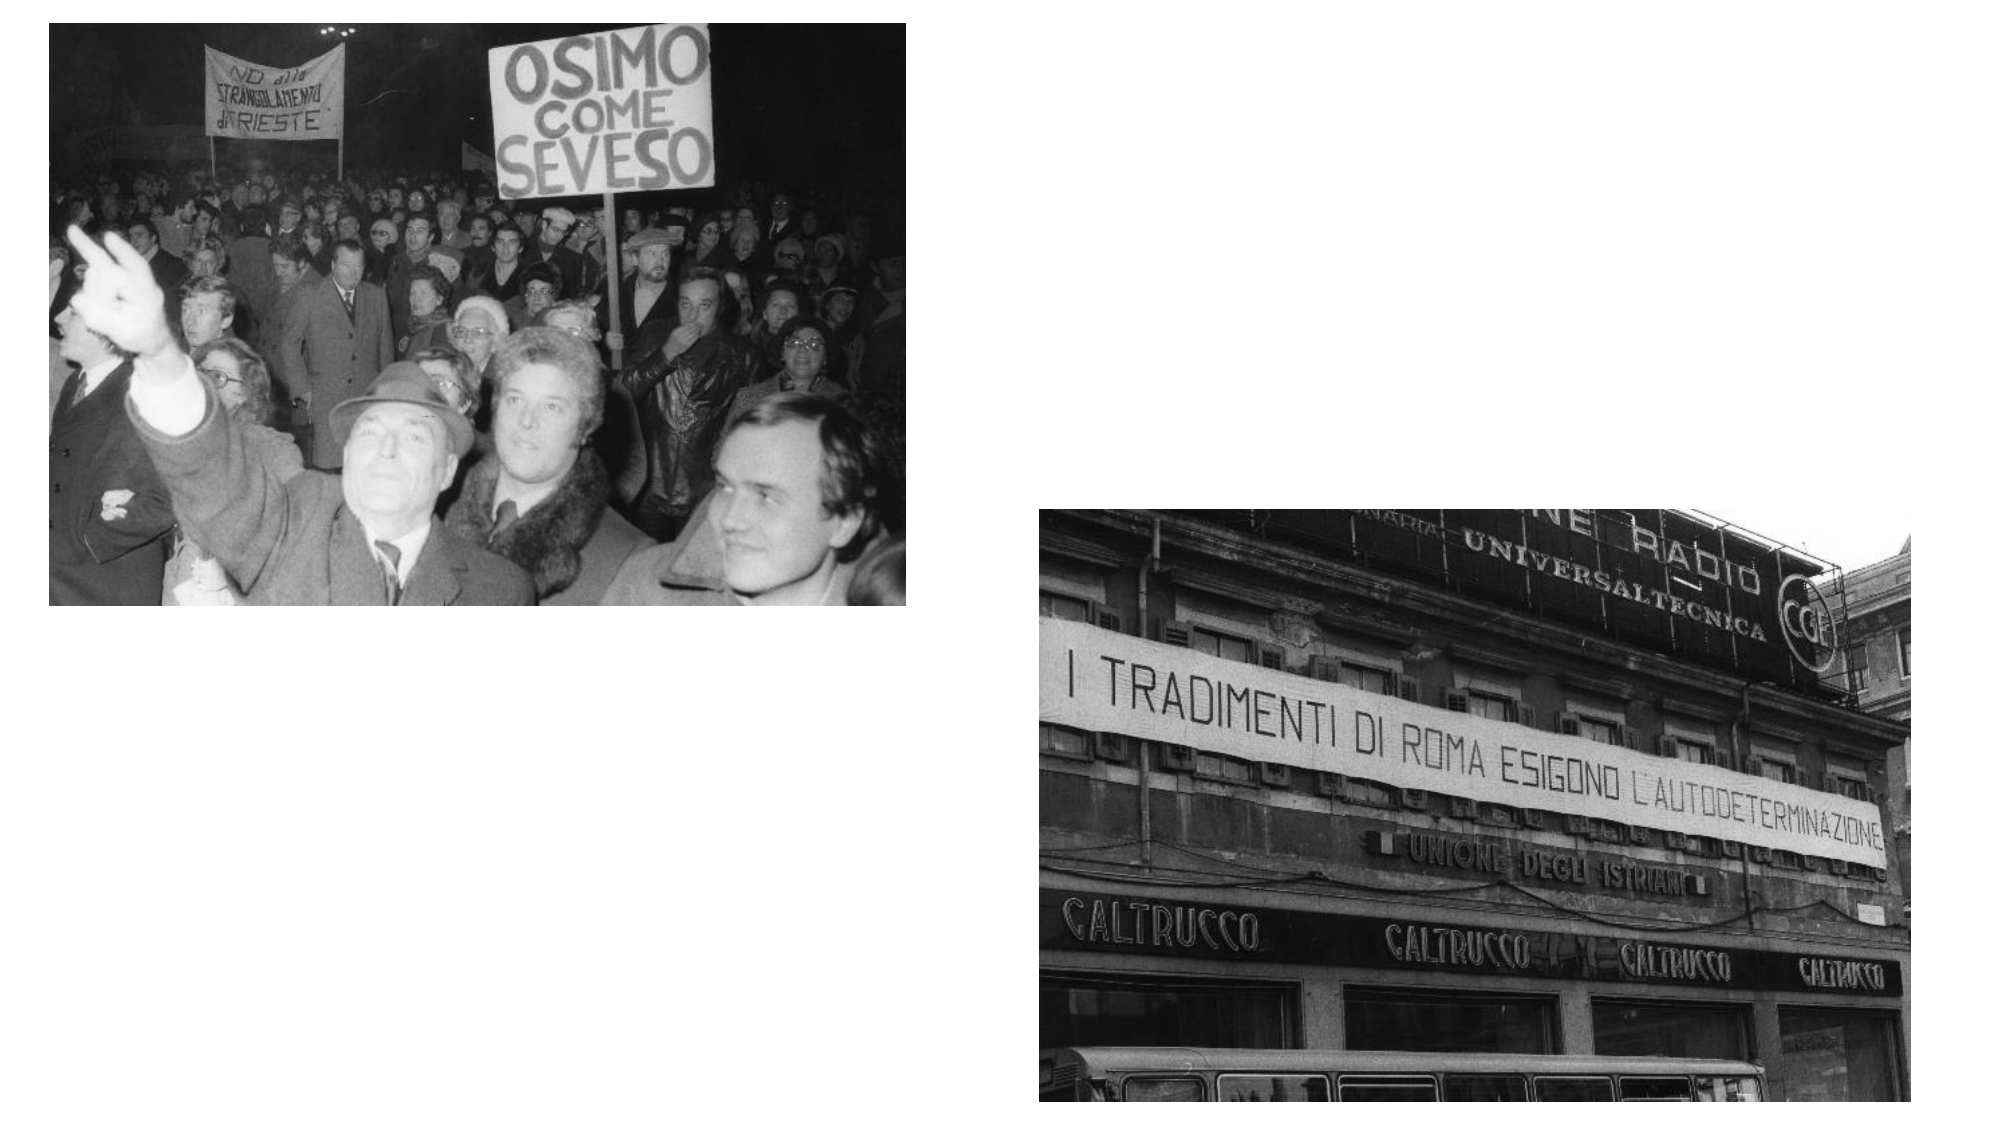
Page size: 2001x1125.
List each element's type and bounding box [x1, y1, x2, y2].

picture [49, 23, 906, 606]
picture [1039, 509, 1911, 1103]
